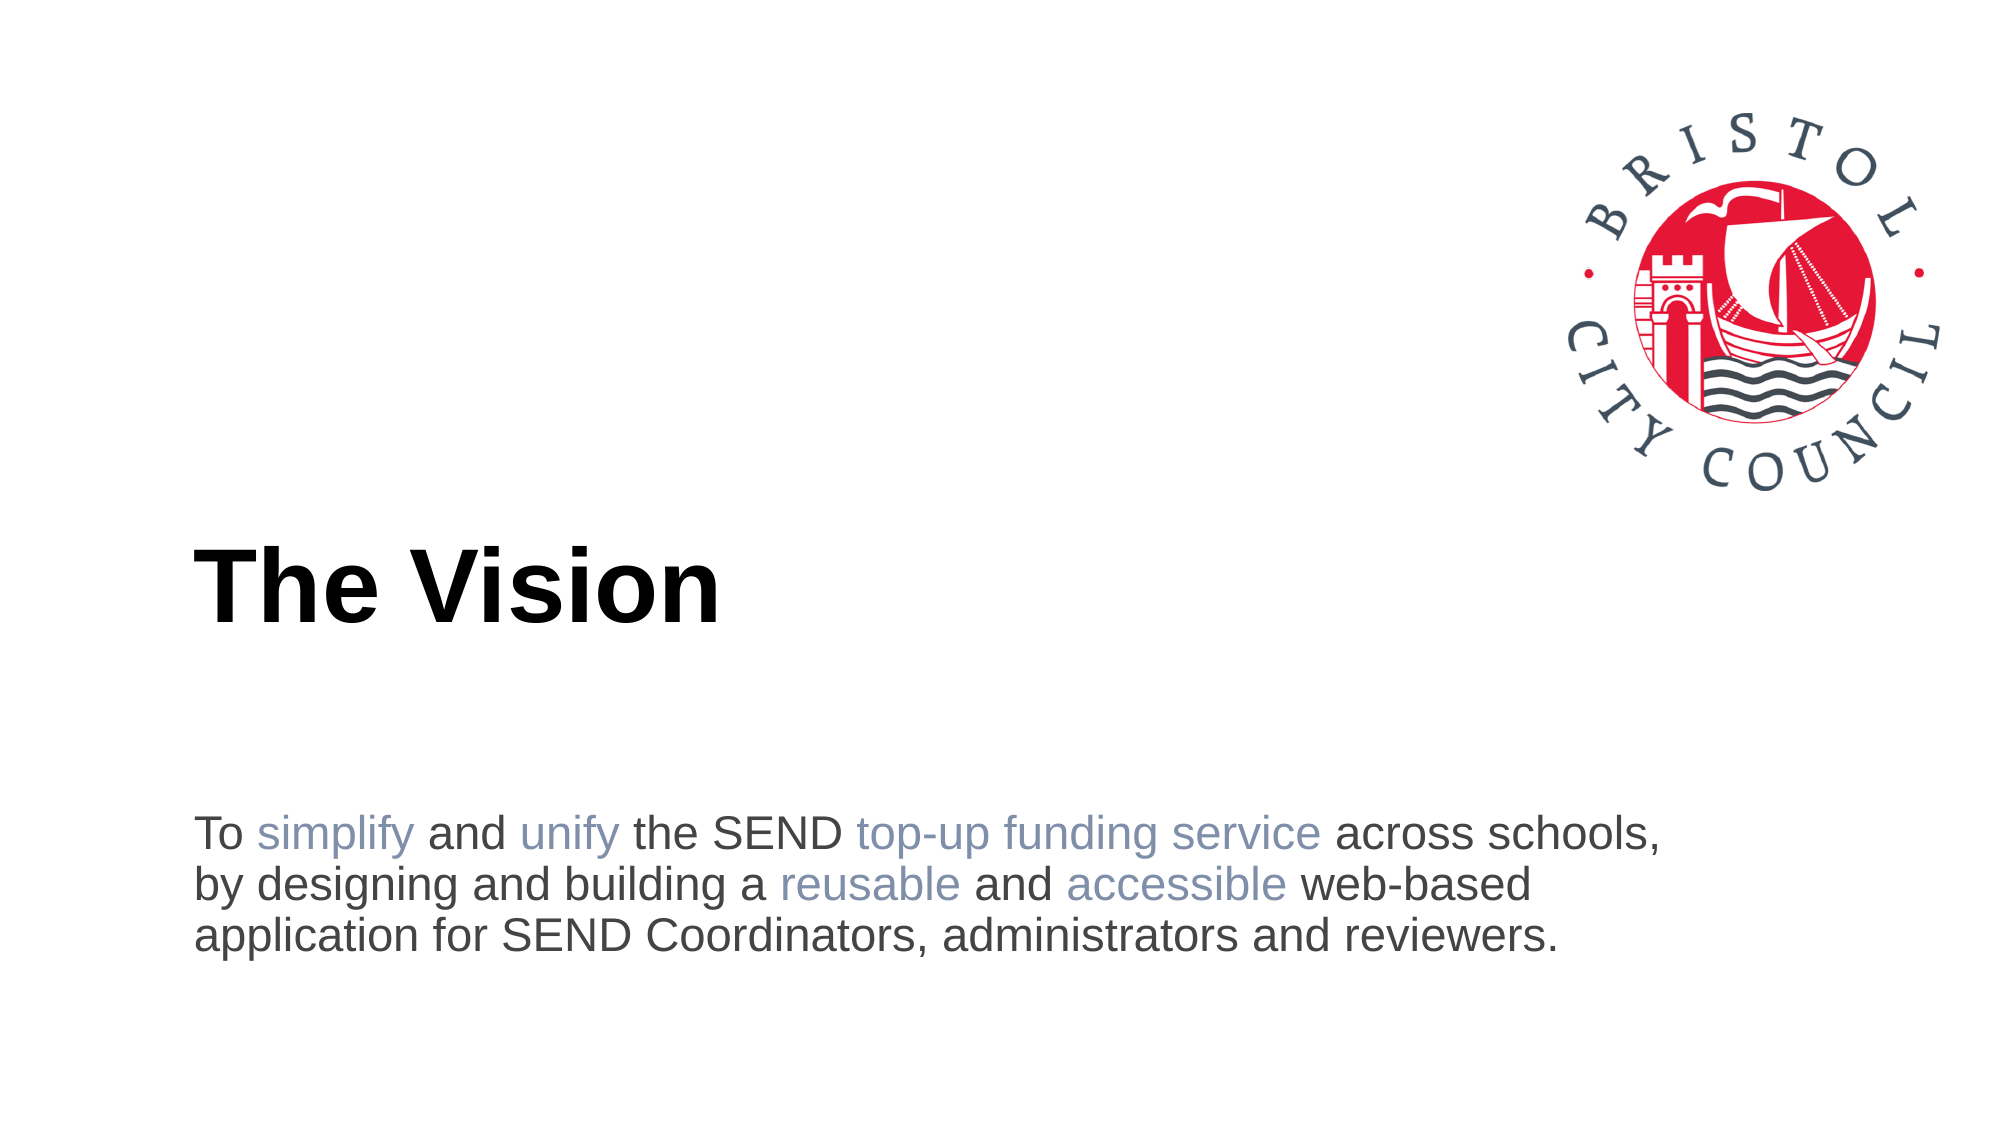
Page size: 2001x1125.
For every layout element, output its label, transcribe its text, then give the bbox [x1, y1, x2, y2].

picture [1561, 113, 1953, 491]
title The Vision To simplify and unify the SEND top-up funding service across schools, by designing and building a reusable and accessible web-based application for SEND Coordinators, administrators and reviewers. [178, 499, 1688, 969]
